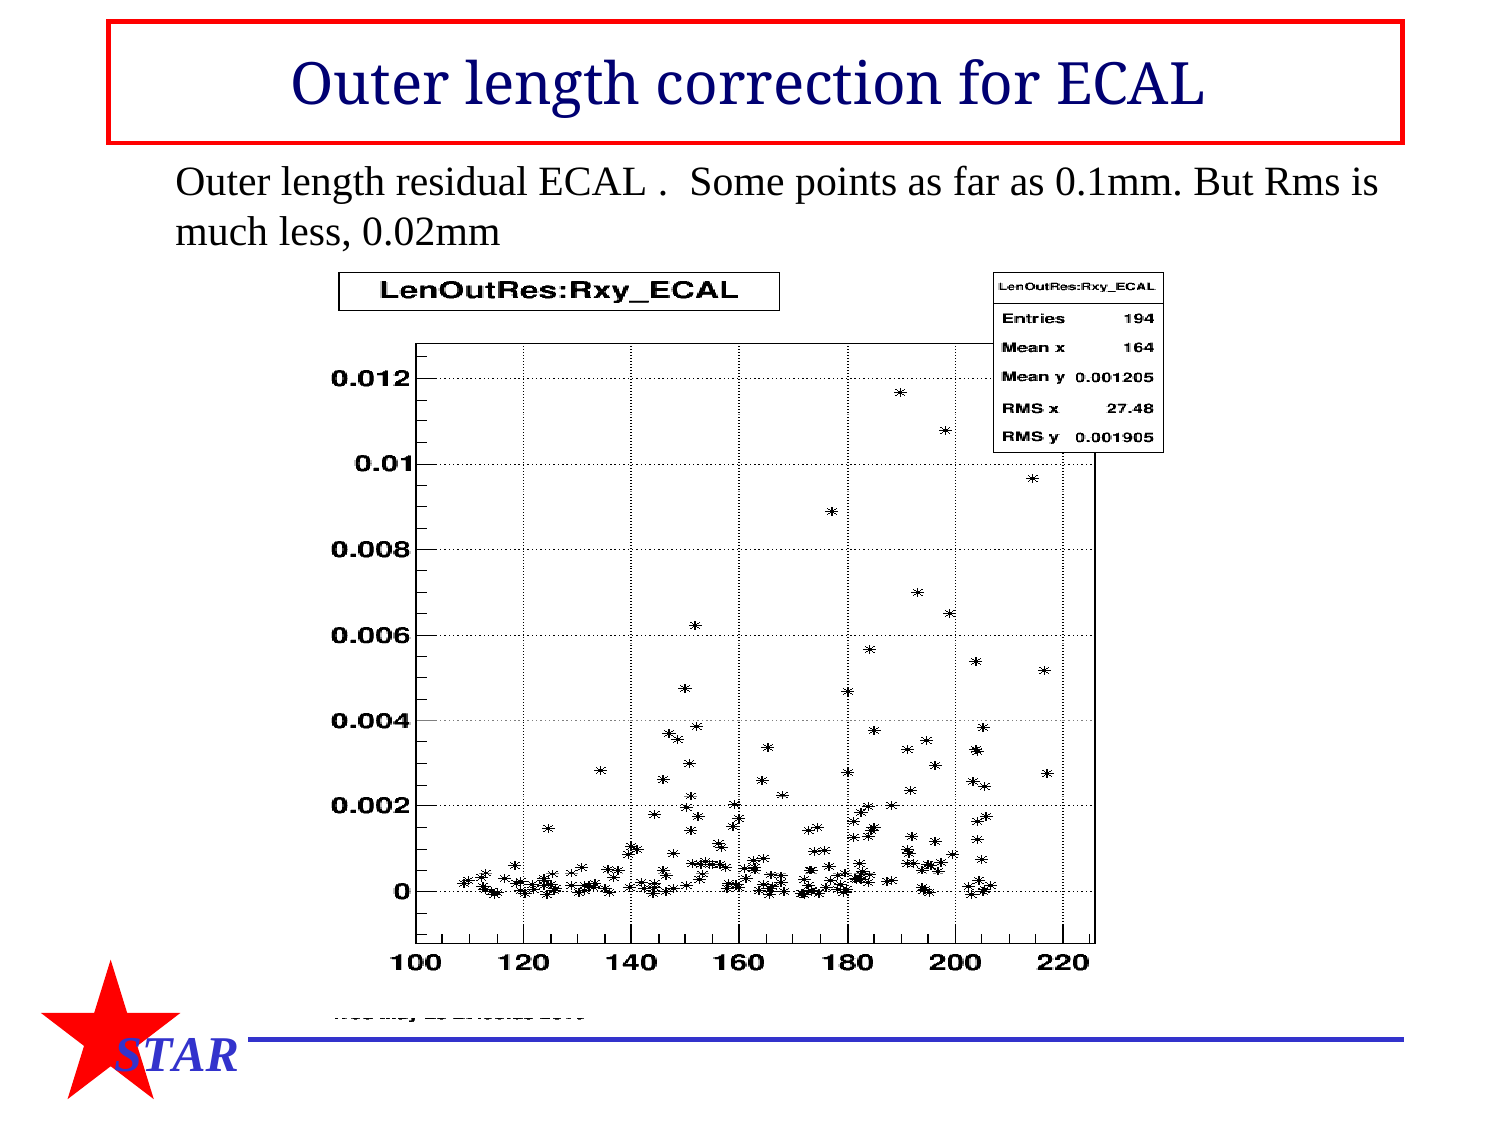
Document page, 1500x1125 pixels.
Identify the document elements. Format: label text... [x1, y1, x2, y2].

title Outer length correction for ECAL [101, 32, 1395, 131]
picture [324, 262, 1191, 1026]
list Outer length residual ECAL . Some points as far as 0.1mm. But Rms is much less, 0.02mm [104, 146, 1396, 799]
